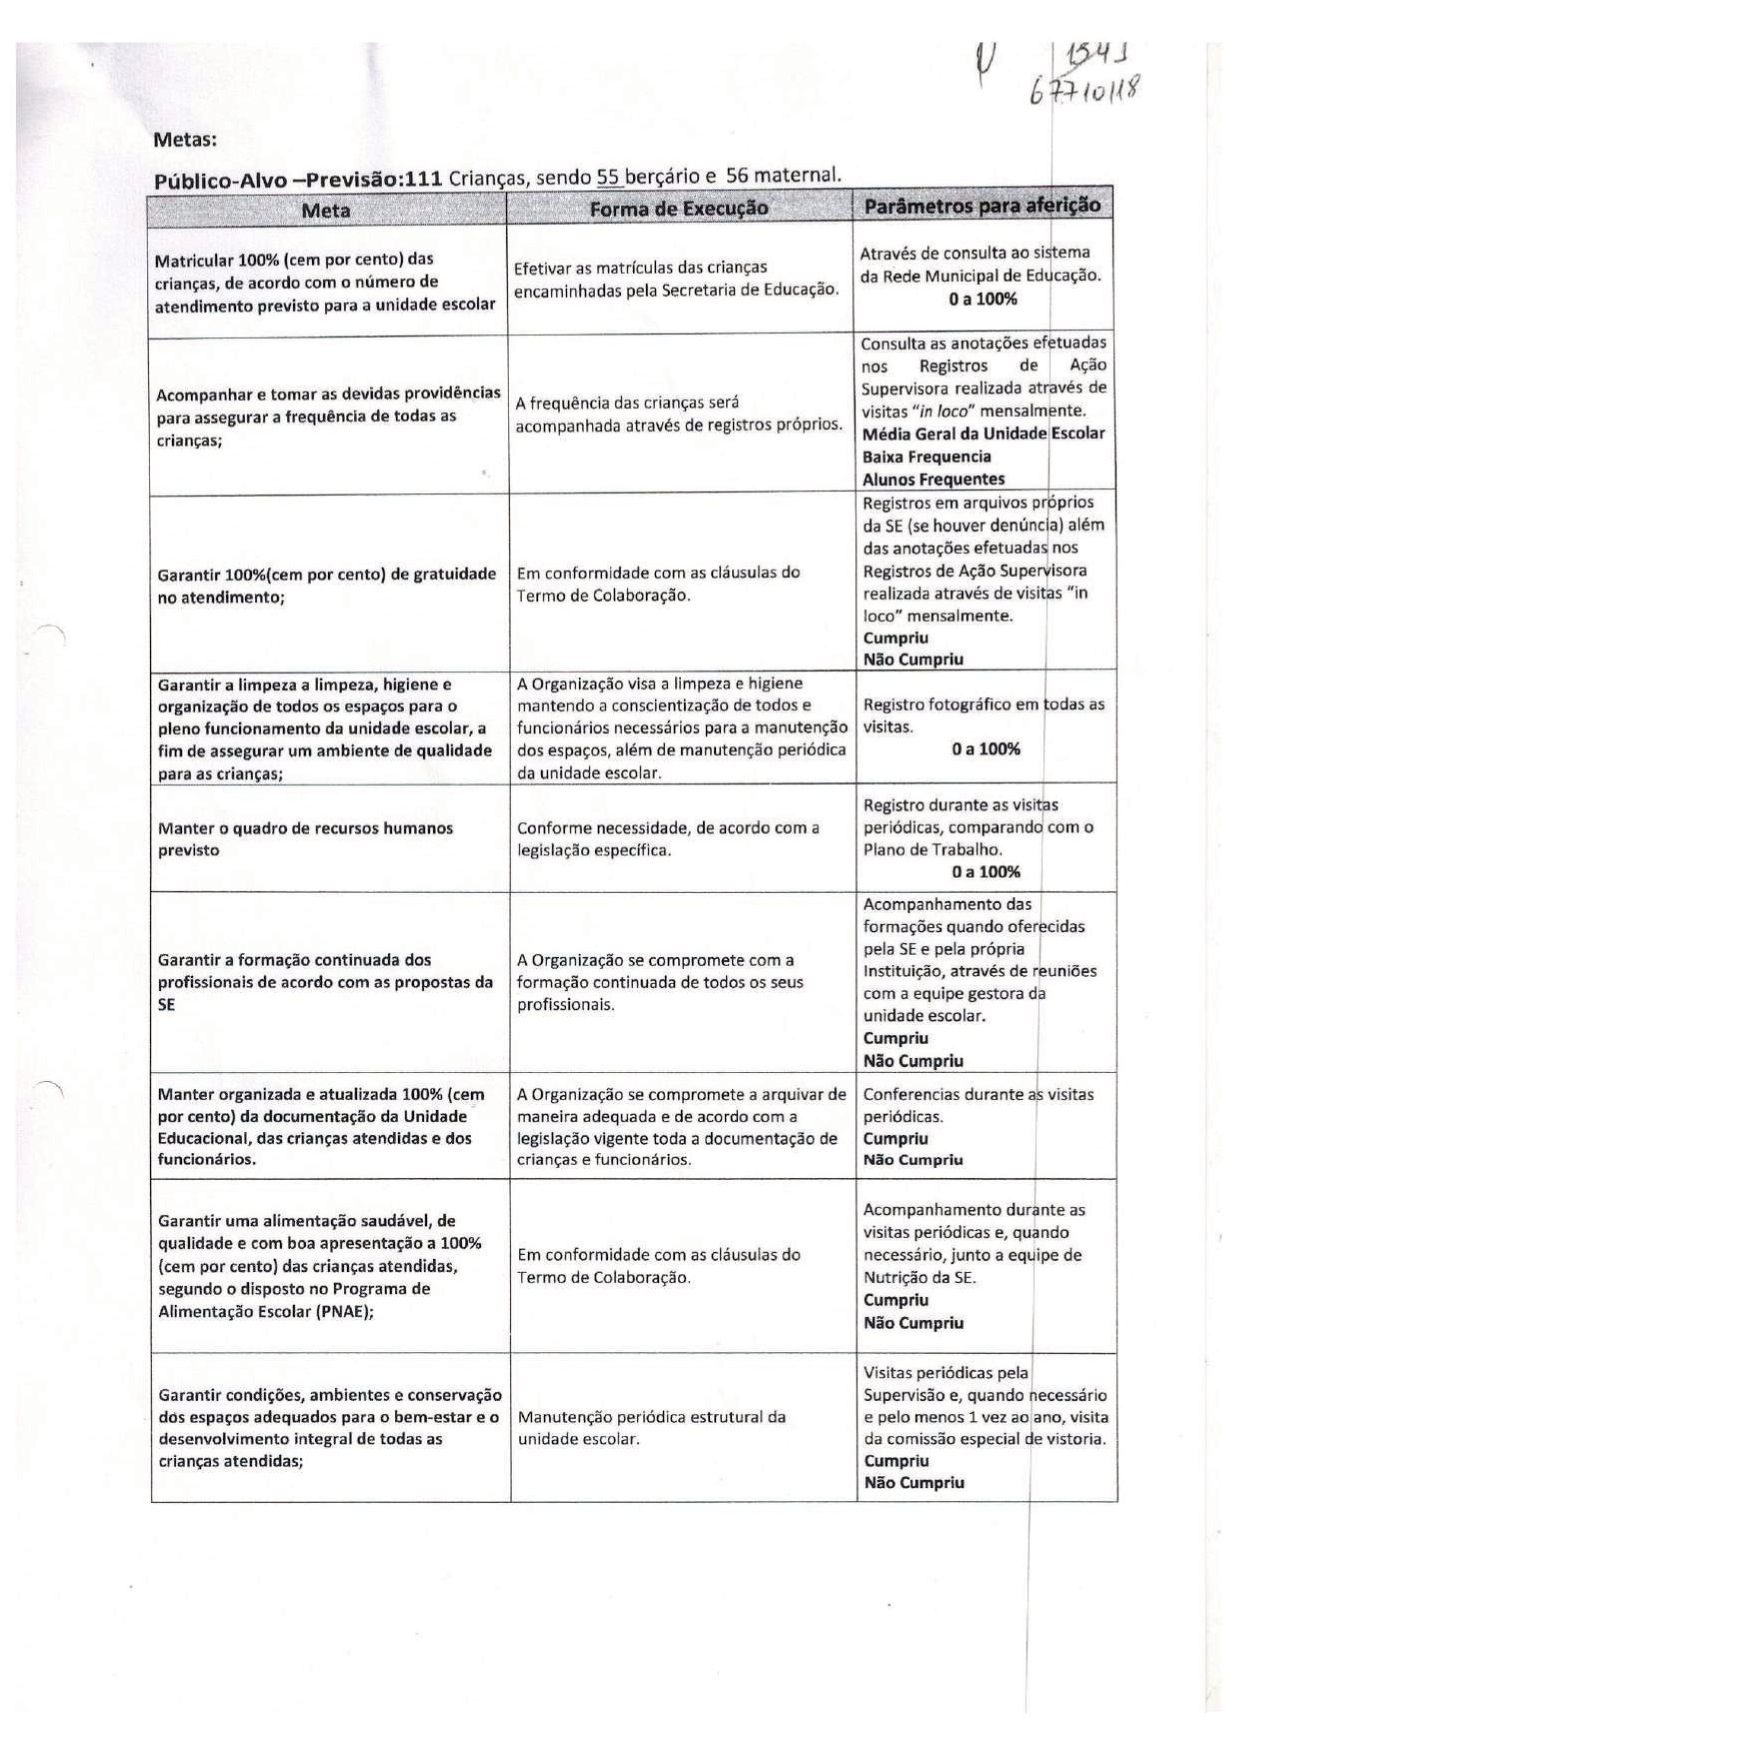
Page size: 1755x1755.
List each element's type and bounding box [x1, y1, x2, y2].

text_box [0, 2, 1238, 1754]
